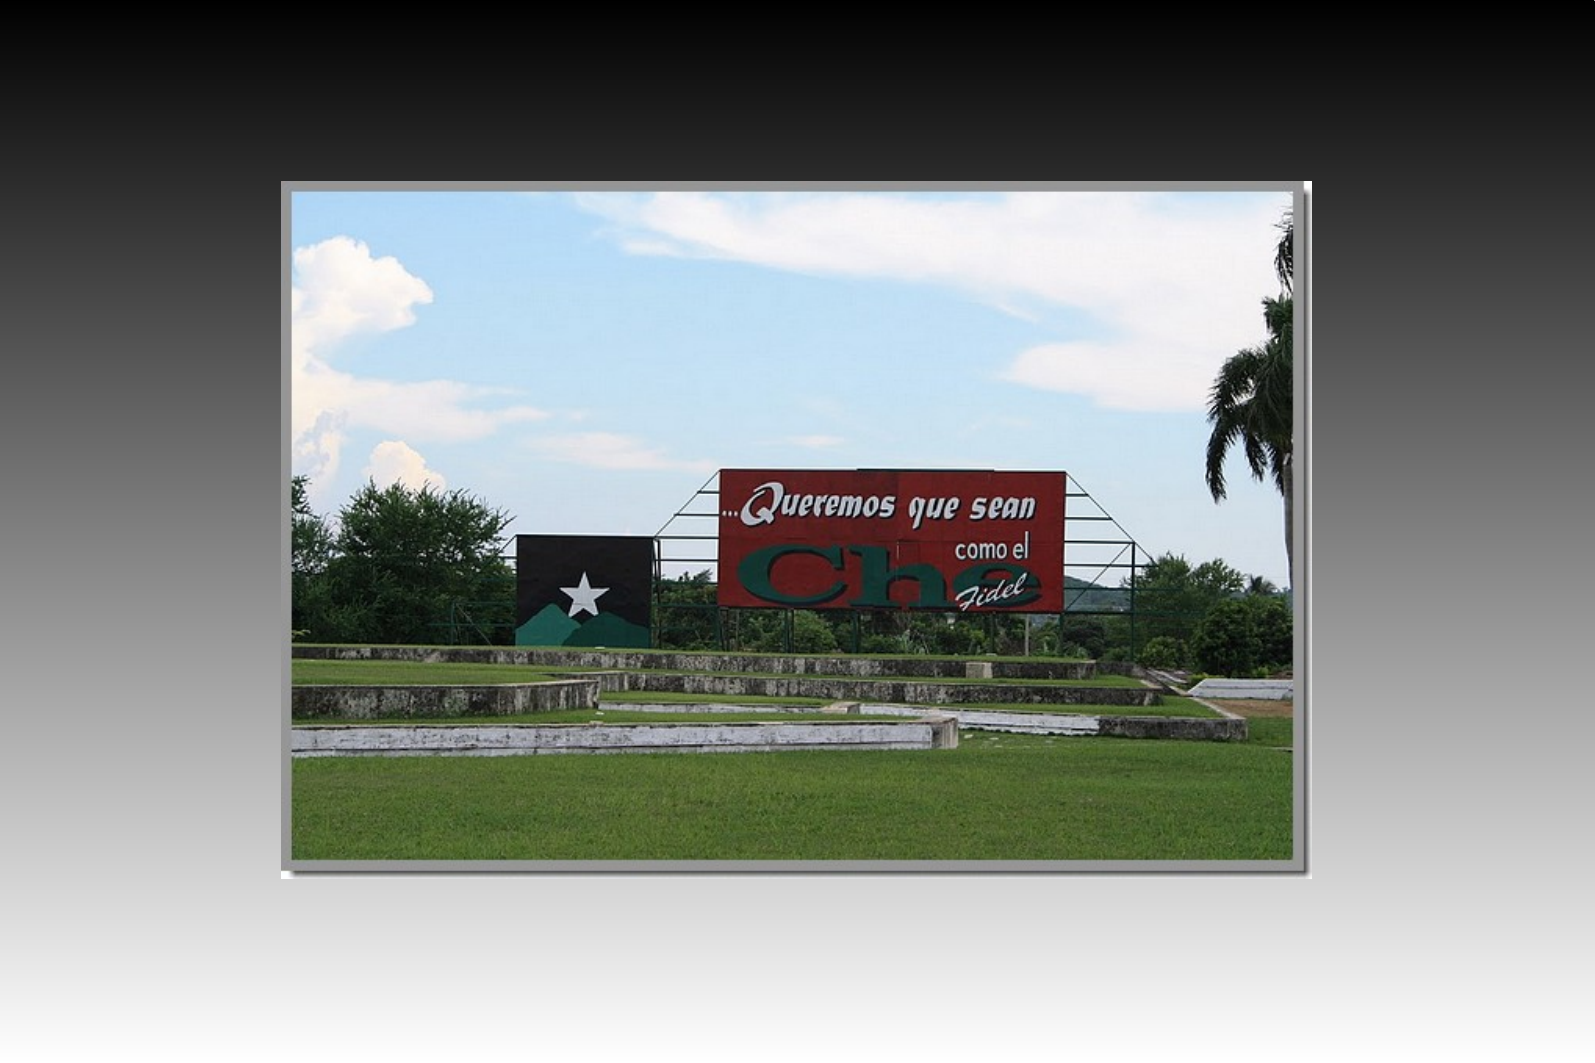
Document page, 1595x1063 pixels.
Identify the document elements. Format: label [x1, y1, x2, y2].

picture [281, 181, 1312, 879]
